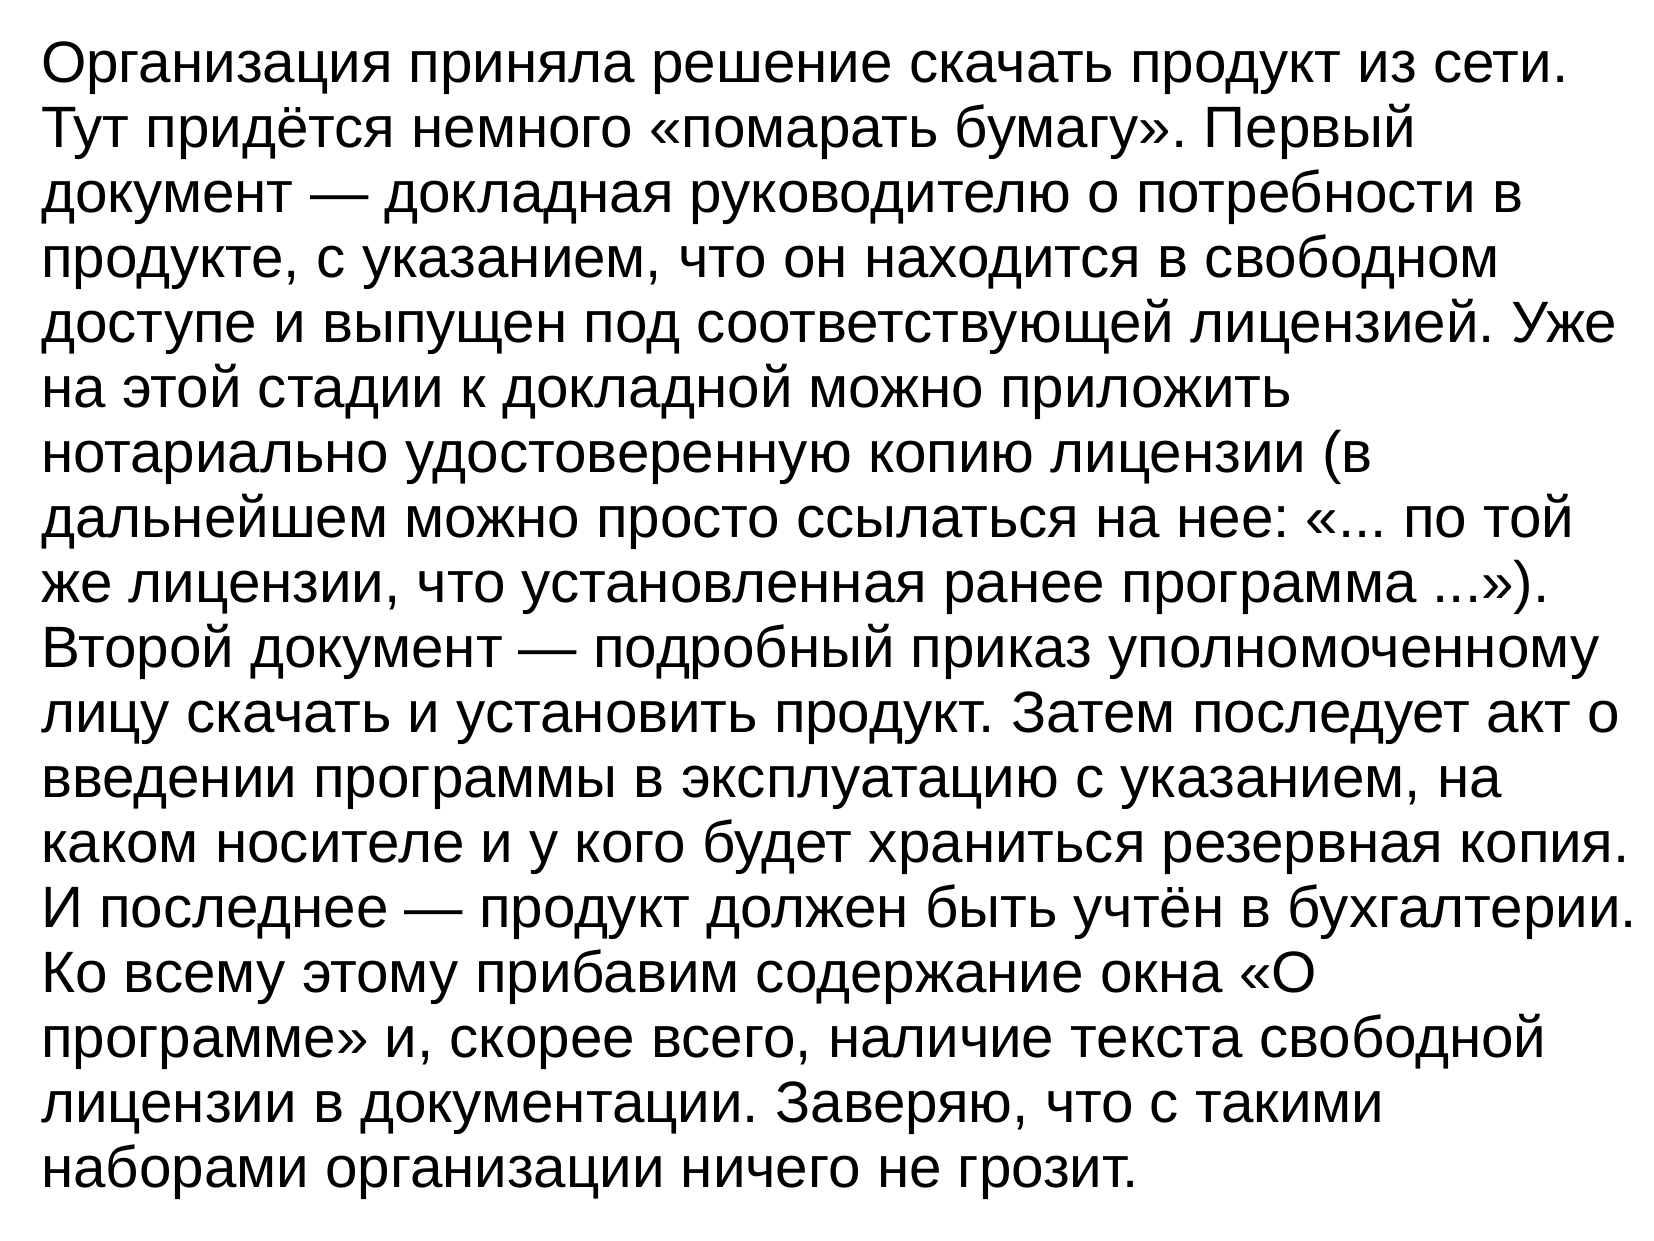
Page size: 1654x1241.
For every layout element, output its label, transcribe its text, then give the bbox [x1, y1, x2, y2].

list Организация приняла решение скачать продукт из сети. Тут придётся немного «помарать бумагу». Первый документ — докладная руководителю о потребности в продукте, с указанием, что он находится в свободном доступе и выпущен под соответствующей лицензией. Уже на этой стадии к докладной можно приложить нотариально удостоверенную копию лицензии (в дальнейшем можно просто ссылаться на нее: «... по той же лицензии, что установленная ранее программа ...»). Второй документ — подробный приказ уполномоченному лицу скачать и установить продукт. Затем последует акт о введении программы в эксплуатацию с указанием, на каком носителе и у кого будет храниться резервная копия. И последнее — продукт должен быть учтён в бухгалтерии. Ко всему этому прибавим содержание окна «О программе» и, скорее всего, наличие текста свободной лицензии в документации. Заверяю, что с такими наборами организации ничего не грозит. [0, 29, 1654, 1241]
